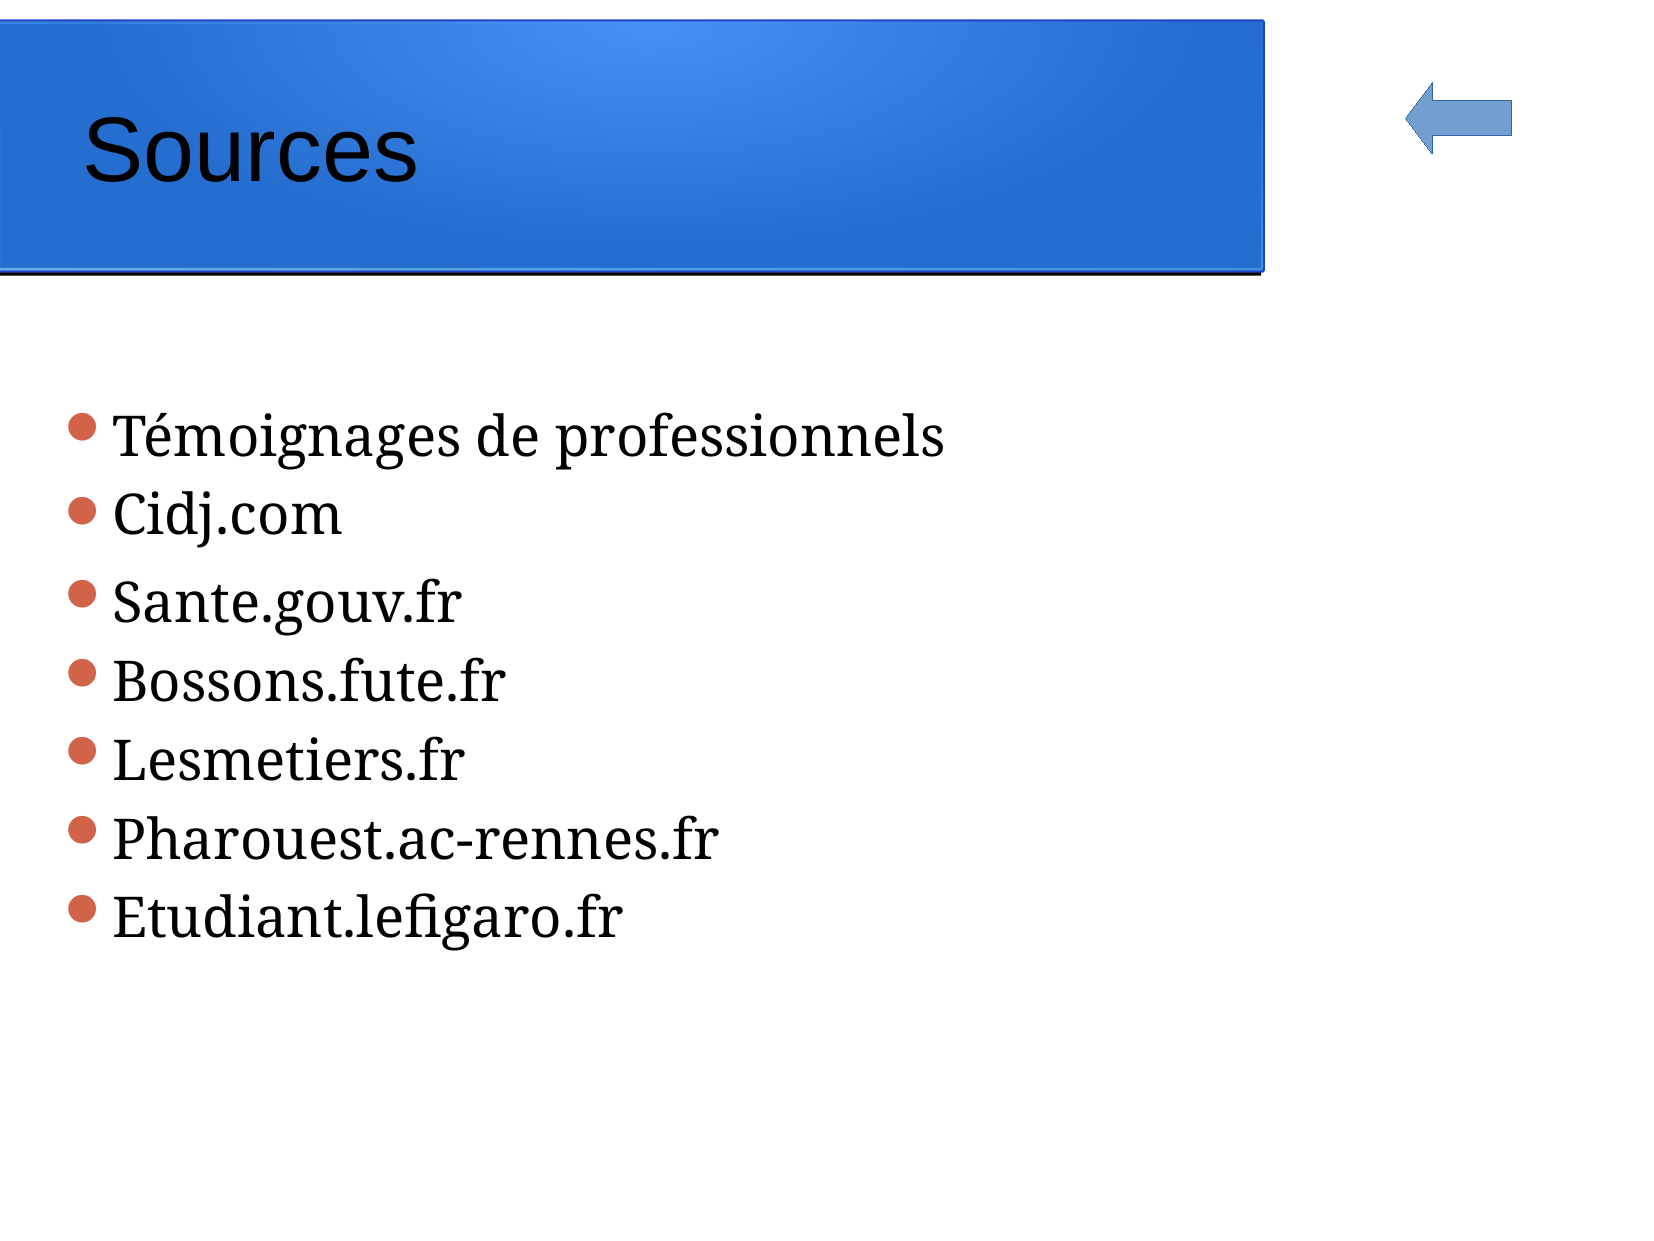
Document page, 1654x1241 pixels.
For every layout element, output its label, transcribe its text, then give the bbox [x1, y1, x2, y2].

text_box [1405, 82, 1512, 154]
title Sources [82, 47, 1235, 252]
text_box Témoignages de professionnels Cidj.com Sante.gouv.fr Bossons.fute.fr Lesmetiers.fr Pharouest.ac-rennes.fr Etudiant.lefigaro.fr [49, 392, 1445, 1143]
